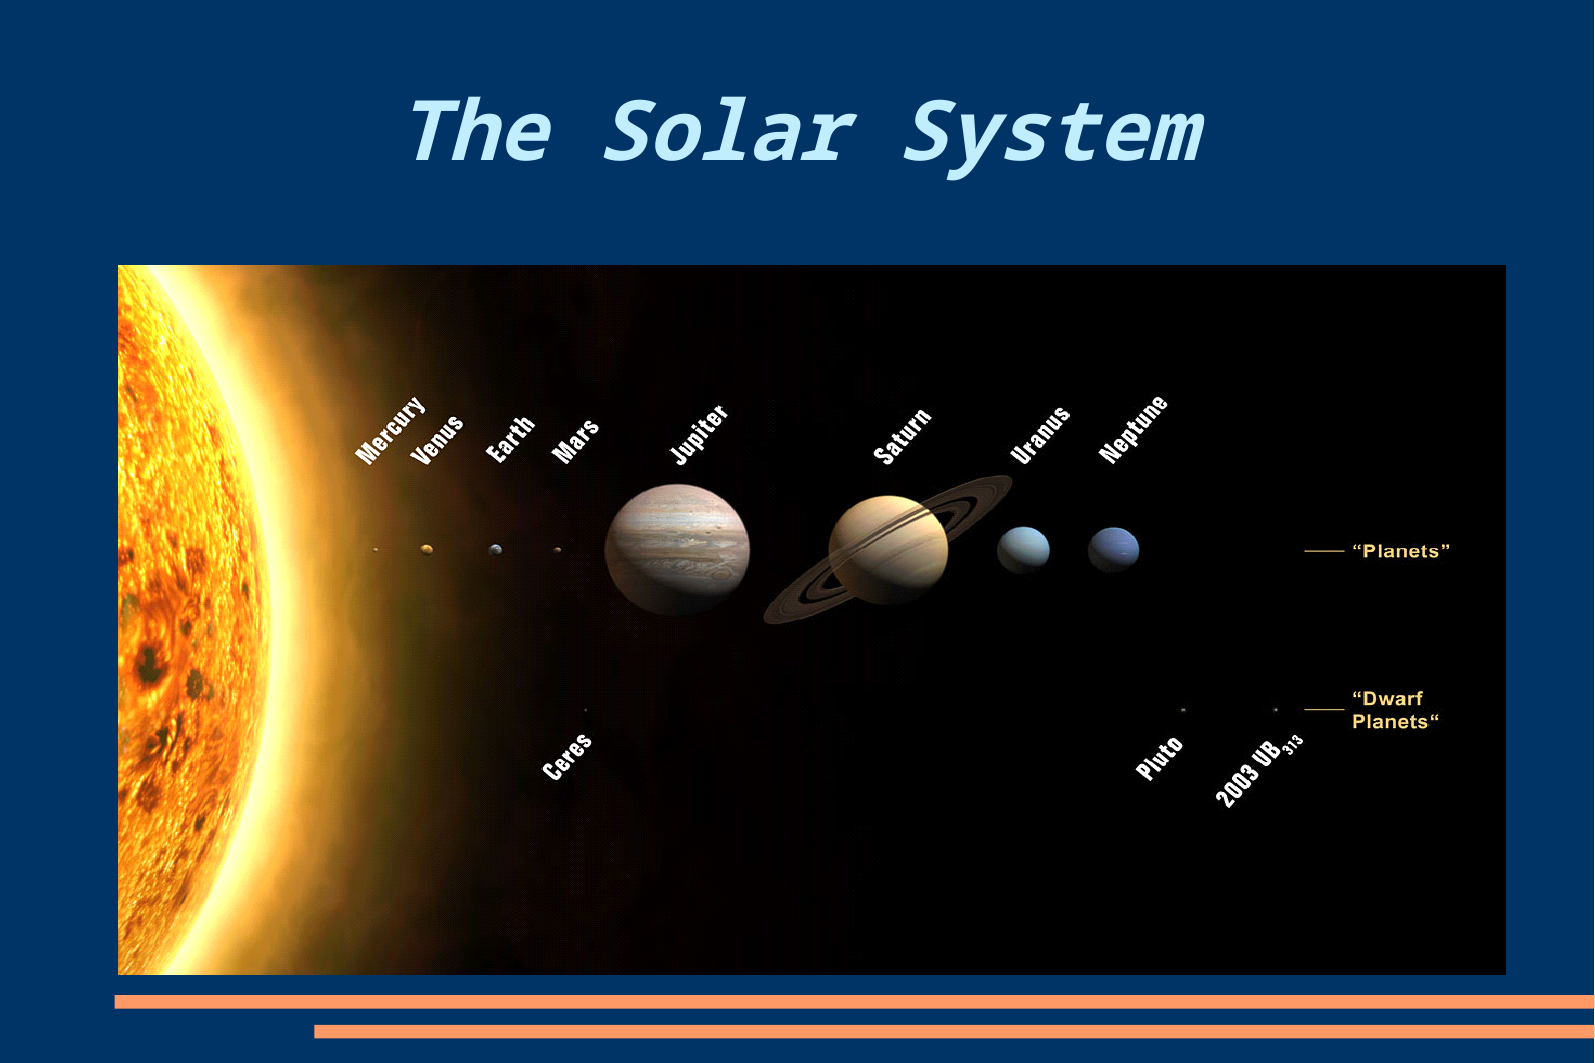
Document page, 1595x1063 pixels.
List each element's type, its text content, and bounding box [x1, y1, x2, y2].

picture [118, 265, 1506, 975]
title The Solar System [117, 39, 1479, 218]
